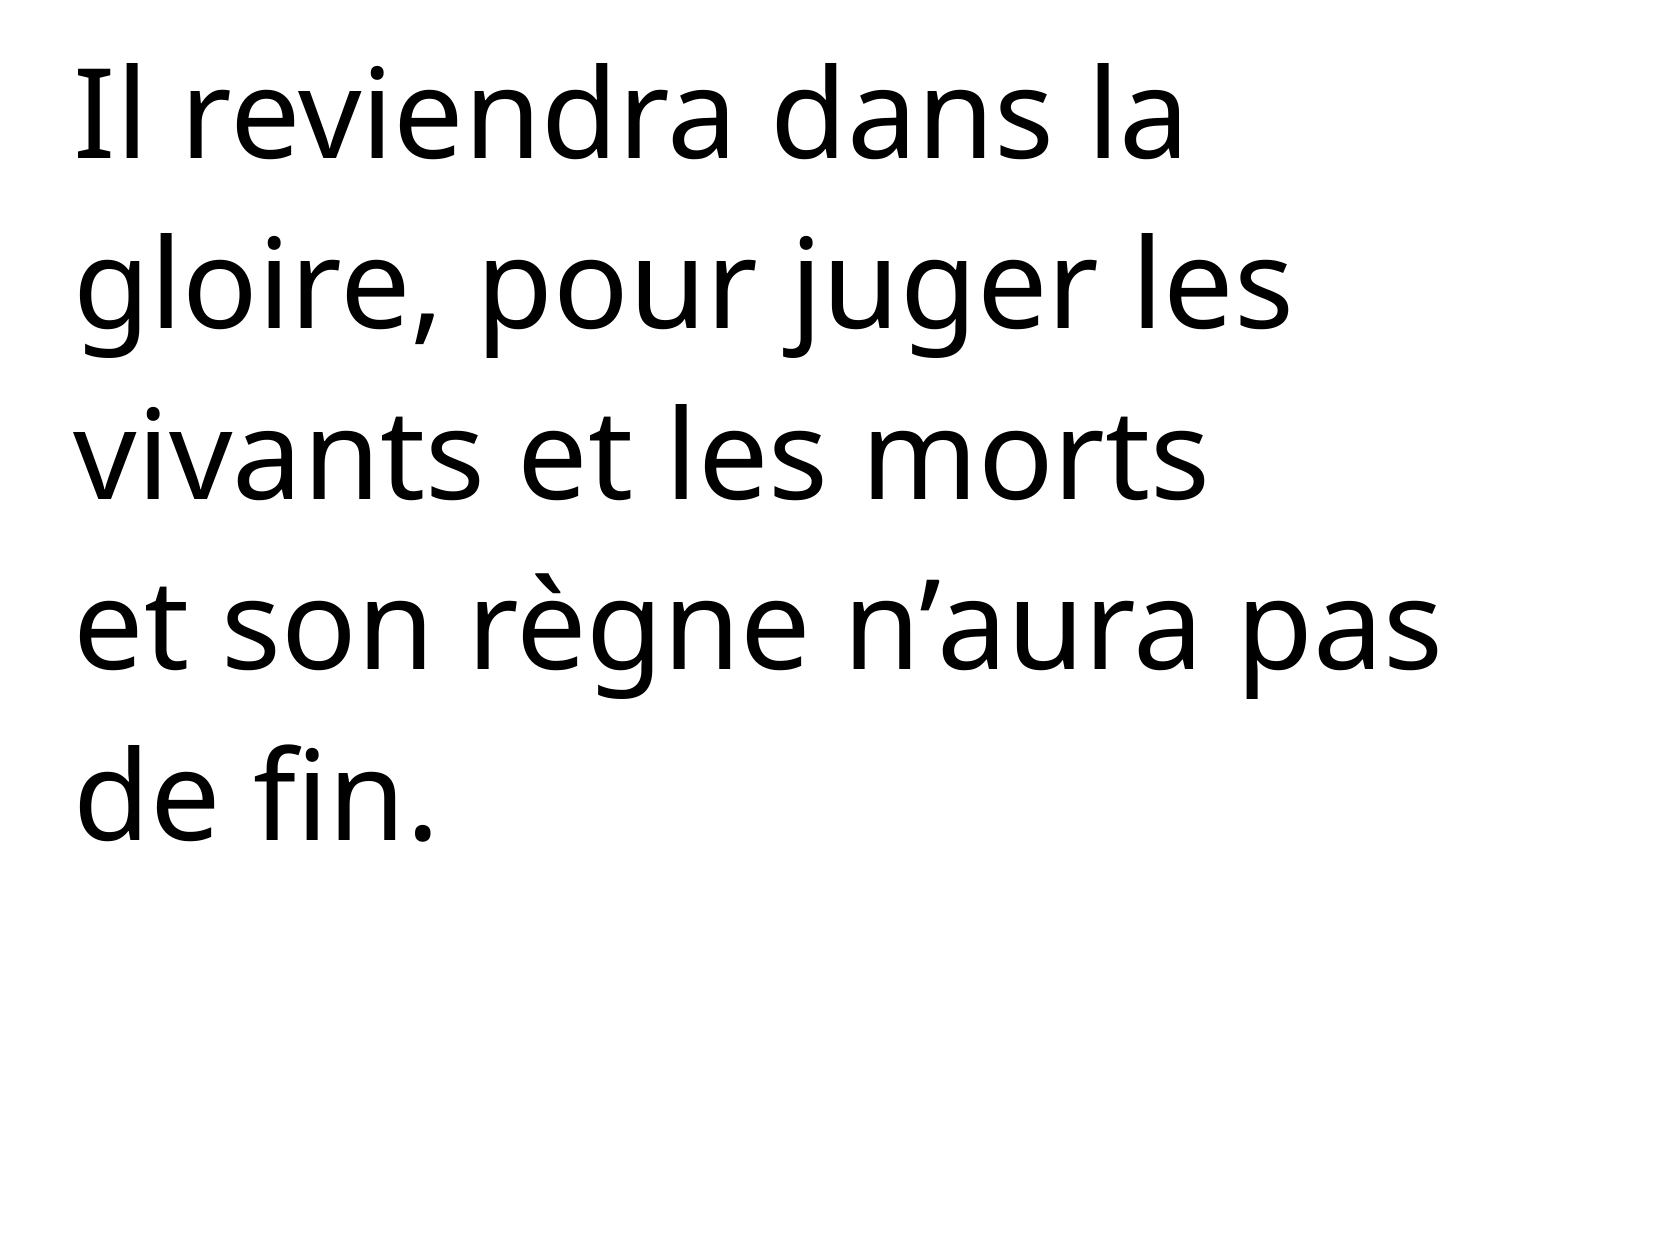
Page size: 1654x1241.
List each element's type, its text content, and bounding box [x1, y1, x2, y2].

text_box Il reviendra dans la gloire, pour juger les vivants et les morts et son règne n’aura pas de fin. [59, 17, 1489, 904]
